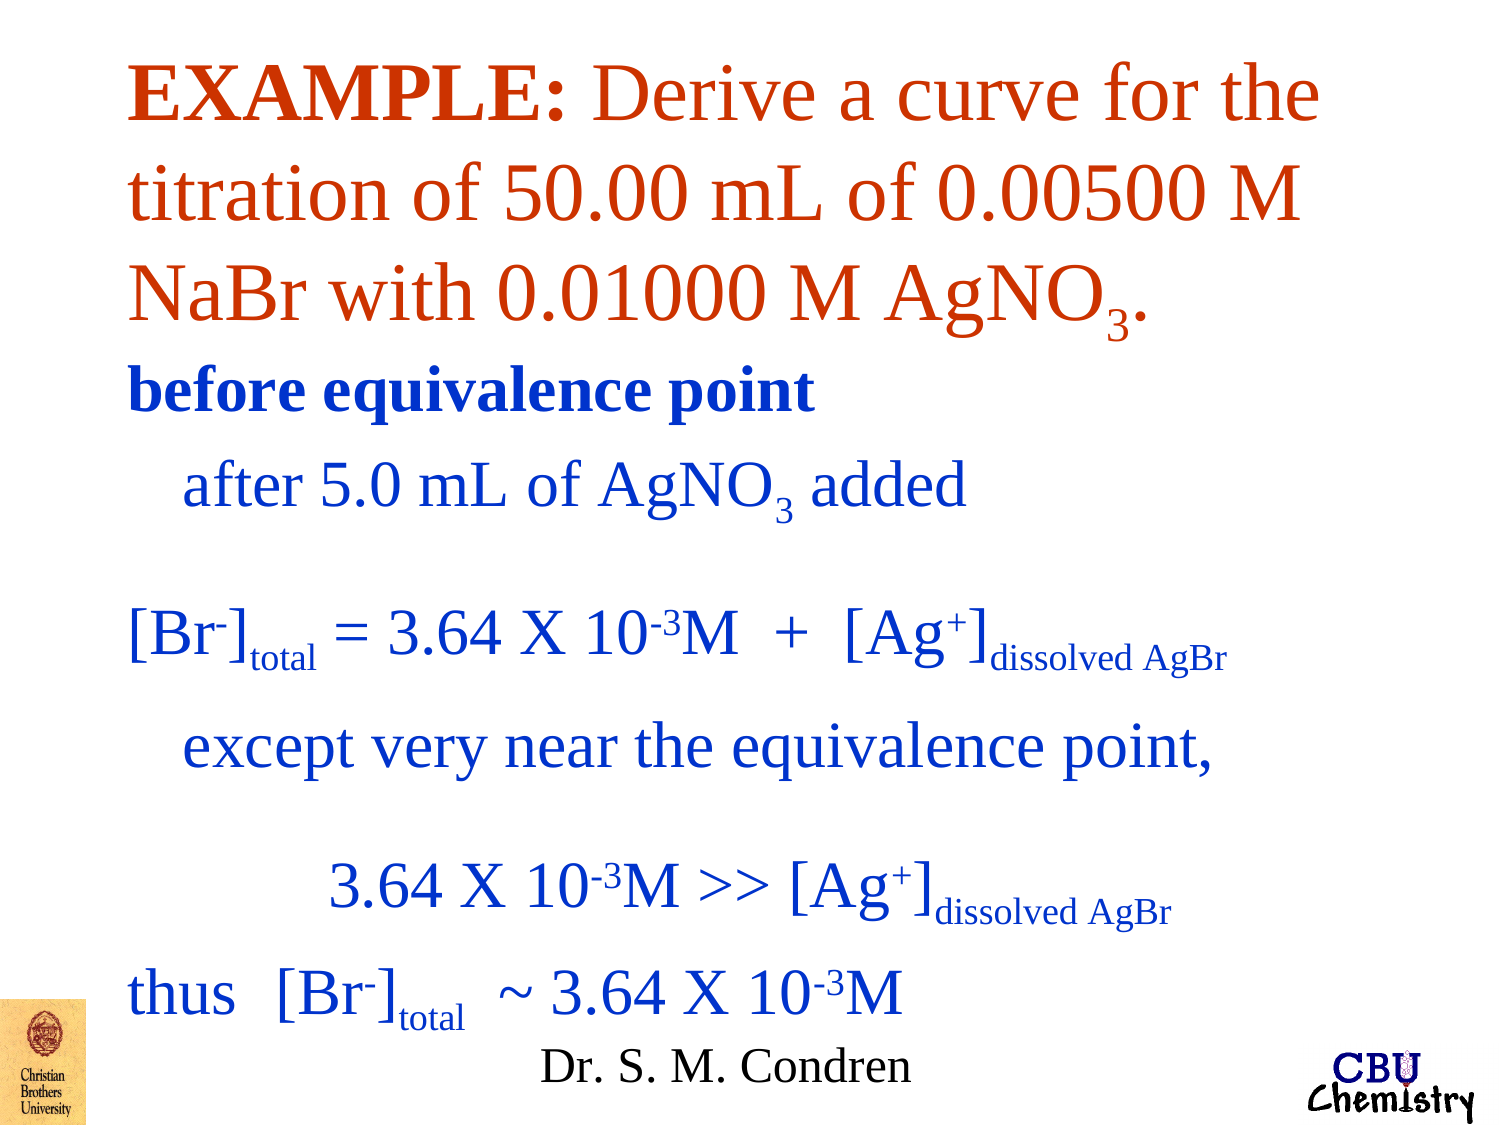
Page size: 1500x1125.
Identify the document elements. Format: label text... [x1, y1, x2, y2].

list before equivalence point after 5.0 mL of AgNO3 added [Br-]total = 3.64 X 10-3M + [Ag+]dissolved AgBr except very near the equivalence point, 3.64 X 10-3M >> [Ag+]dissolved AgBr thus [Br-]total ~ 3.64 X 10-3M [112, 337, 1388, 1054]
title EXAMPLE: Derive a curve for the titration of 50.00 mL of 0.00500 M NaBr with 0.01000 M AgNO3. [112, 29, 1388, 337]
